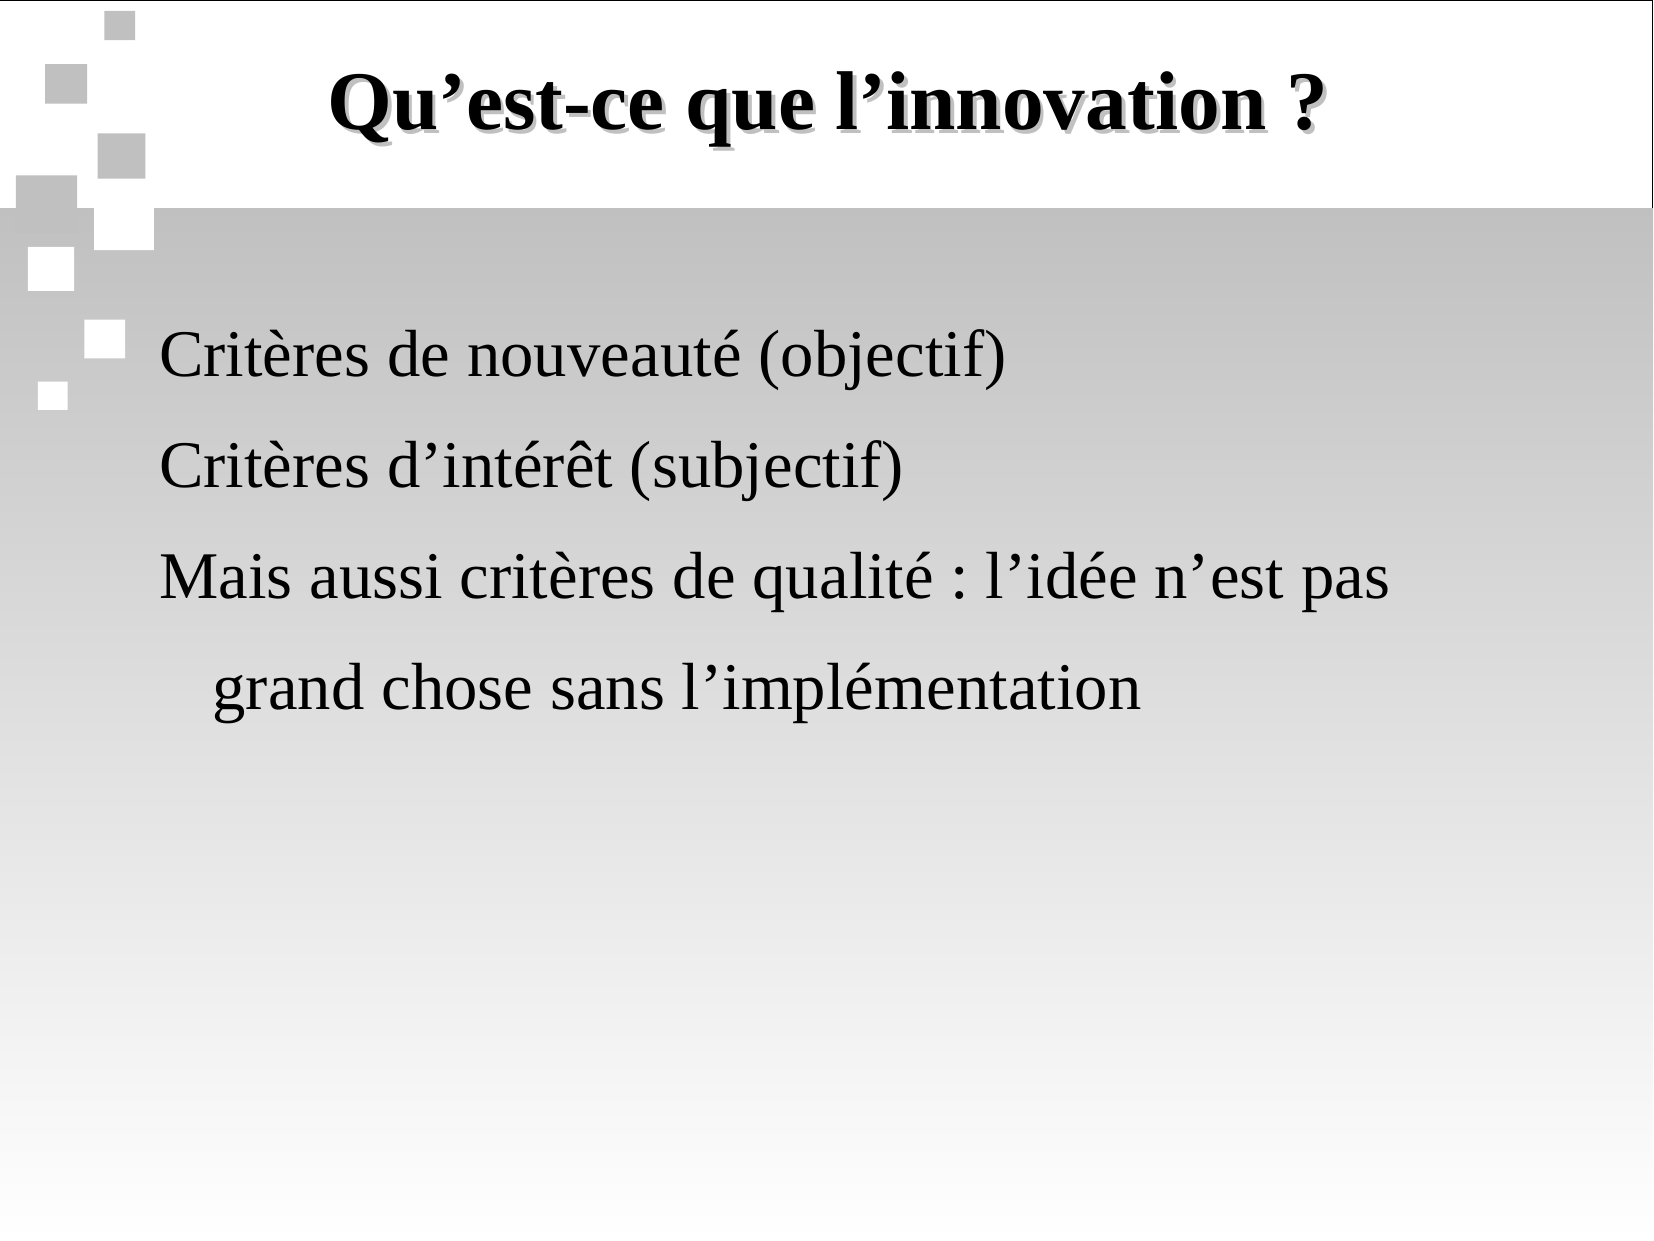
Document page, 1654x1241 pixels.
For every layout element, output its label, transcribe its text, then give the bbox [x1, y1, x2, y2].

list Critères de nouveauté (objectif) Critères d’intérêt (subjectif) Mais aussi critères de qualité : l’idée n’est pas grand chose sans l’implémentation [141, 279, 1532, 1183]
title Qu’est-ce que l’innovation ? [90, 0, 1567, 204]
